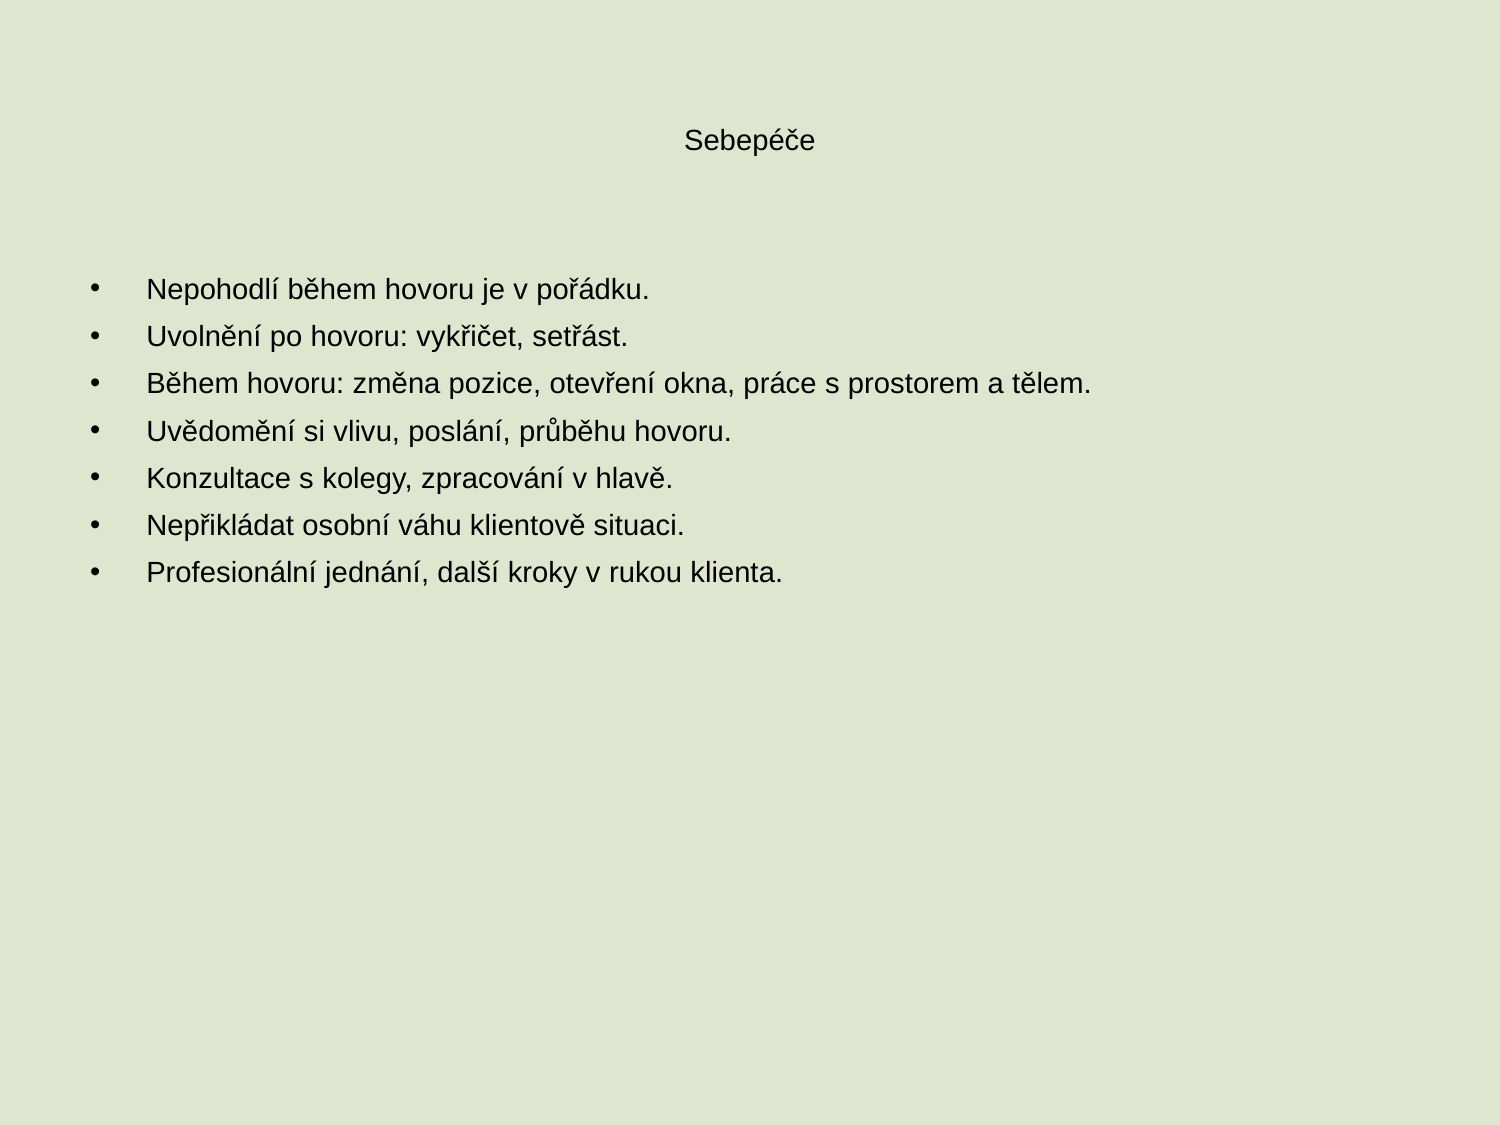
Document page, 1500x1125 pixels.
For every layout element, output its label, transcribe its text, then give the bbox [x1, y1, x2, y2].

list Nepohodlí během hovoru je v pořádku. Uvolnění po hovoru: vykřičet, setřást. Během hovoru: změna pozice, otevření okna, práce s prostorem a tělem. Uvědomění si vlivu, poslání, průběhu hovoru. Konzultace s kolegy, zpracování v hlavě. Nepřikládat osobní váhu klientově situaci. Profesionální jednání, další kroky v rukou klienta. [75, 262, 1425, 1005]
title Sebepéče [75, 45, 1425, 233]
